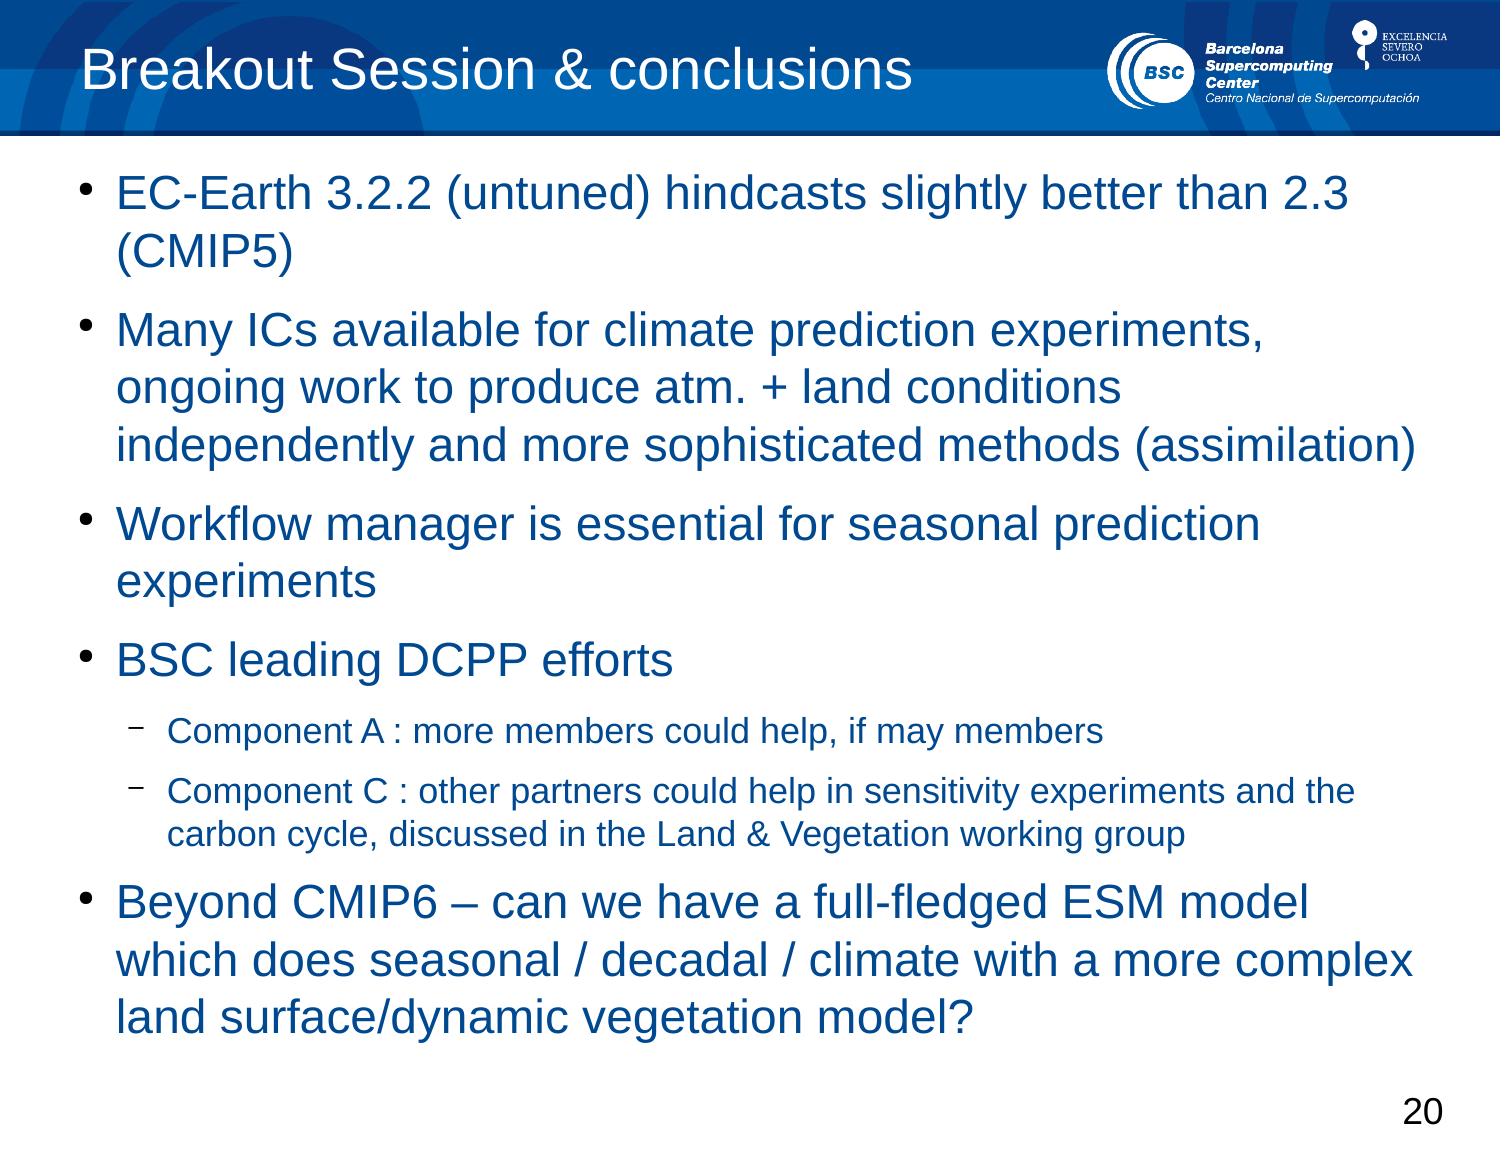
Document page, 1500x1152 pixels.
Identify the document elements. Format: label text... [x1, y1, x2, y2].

title Breakout Session & conclusions [65, 23, 1081, 139]
list EC-Earth 3.2.2 (untuned) hindcasts slightly better than 2.3 (CMIP5) Many ICs available for climate prediction experiments, ongoing work to produce atm. + land conditions independently and more sophisticated methods (assimilation) Workflow manager is essential for seasonal prediction experiments BSC leading DCPP efforts Component A : more members could help, if may members Component C : other partners could help in sensitivity experiments and the carbon cycle, discussed in the Land & Vegetation working group Beyond CMIP6 – can we have a full-fledged ESM model which does seasonal / decadal / climate with a more complex land surface/dynamic vegetation model? [64, 161, 1432, 1068]
picture [0, 0, 1500, 136]
